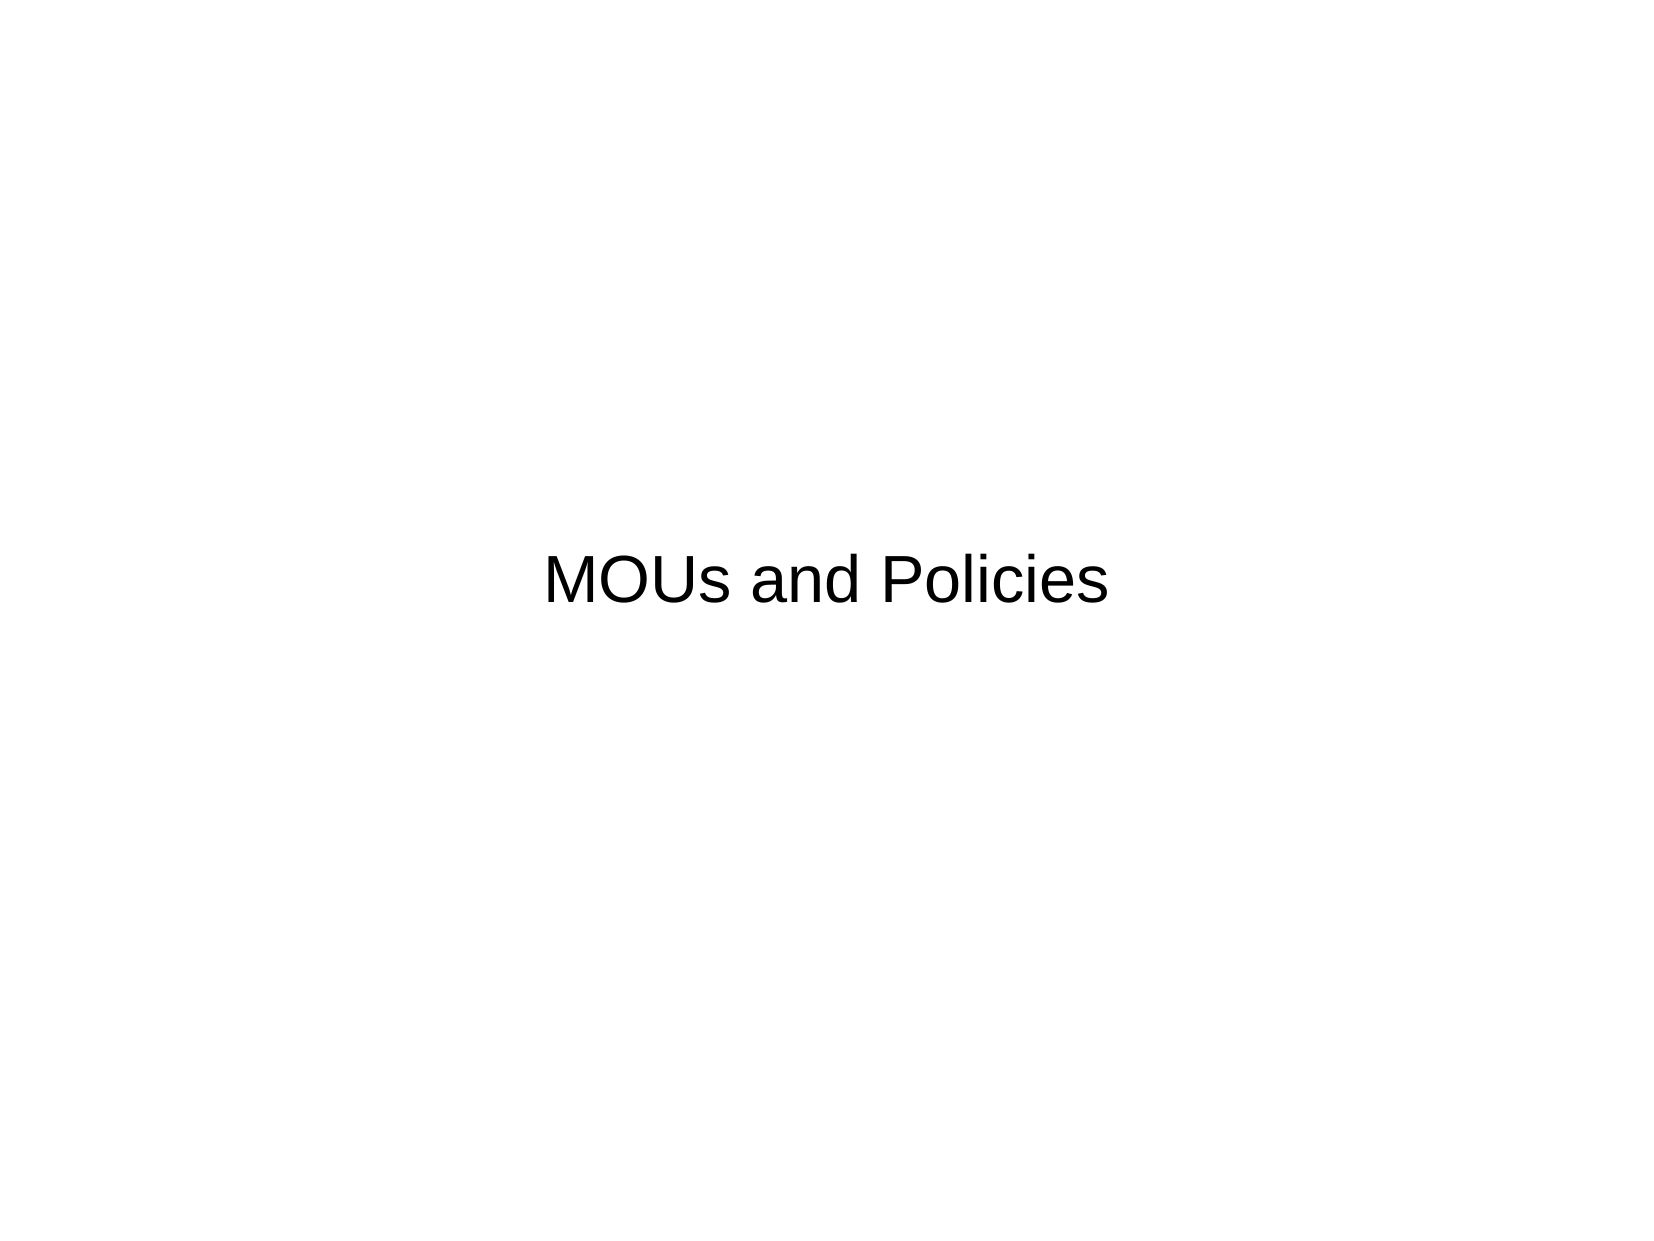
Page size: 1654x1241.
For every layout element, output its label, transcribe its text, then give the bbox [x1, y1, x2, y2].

subtitle MOUs and Policies [82, 49, 1571, 1109]
